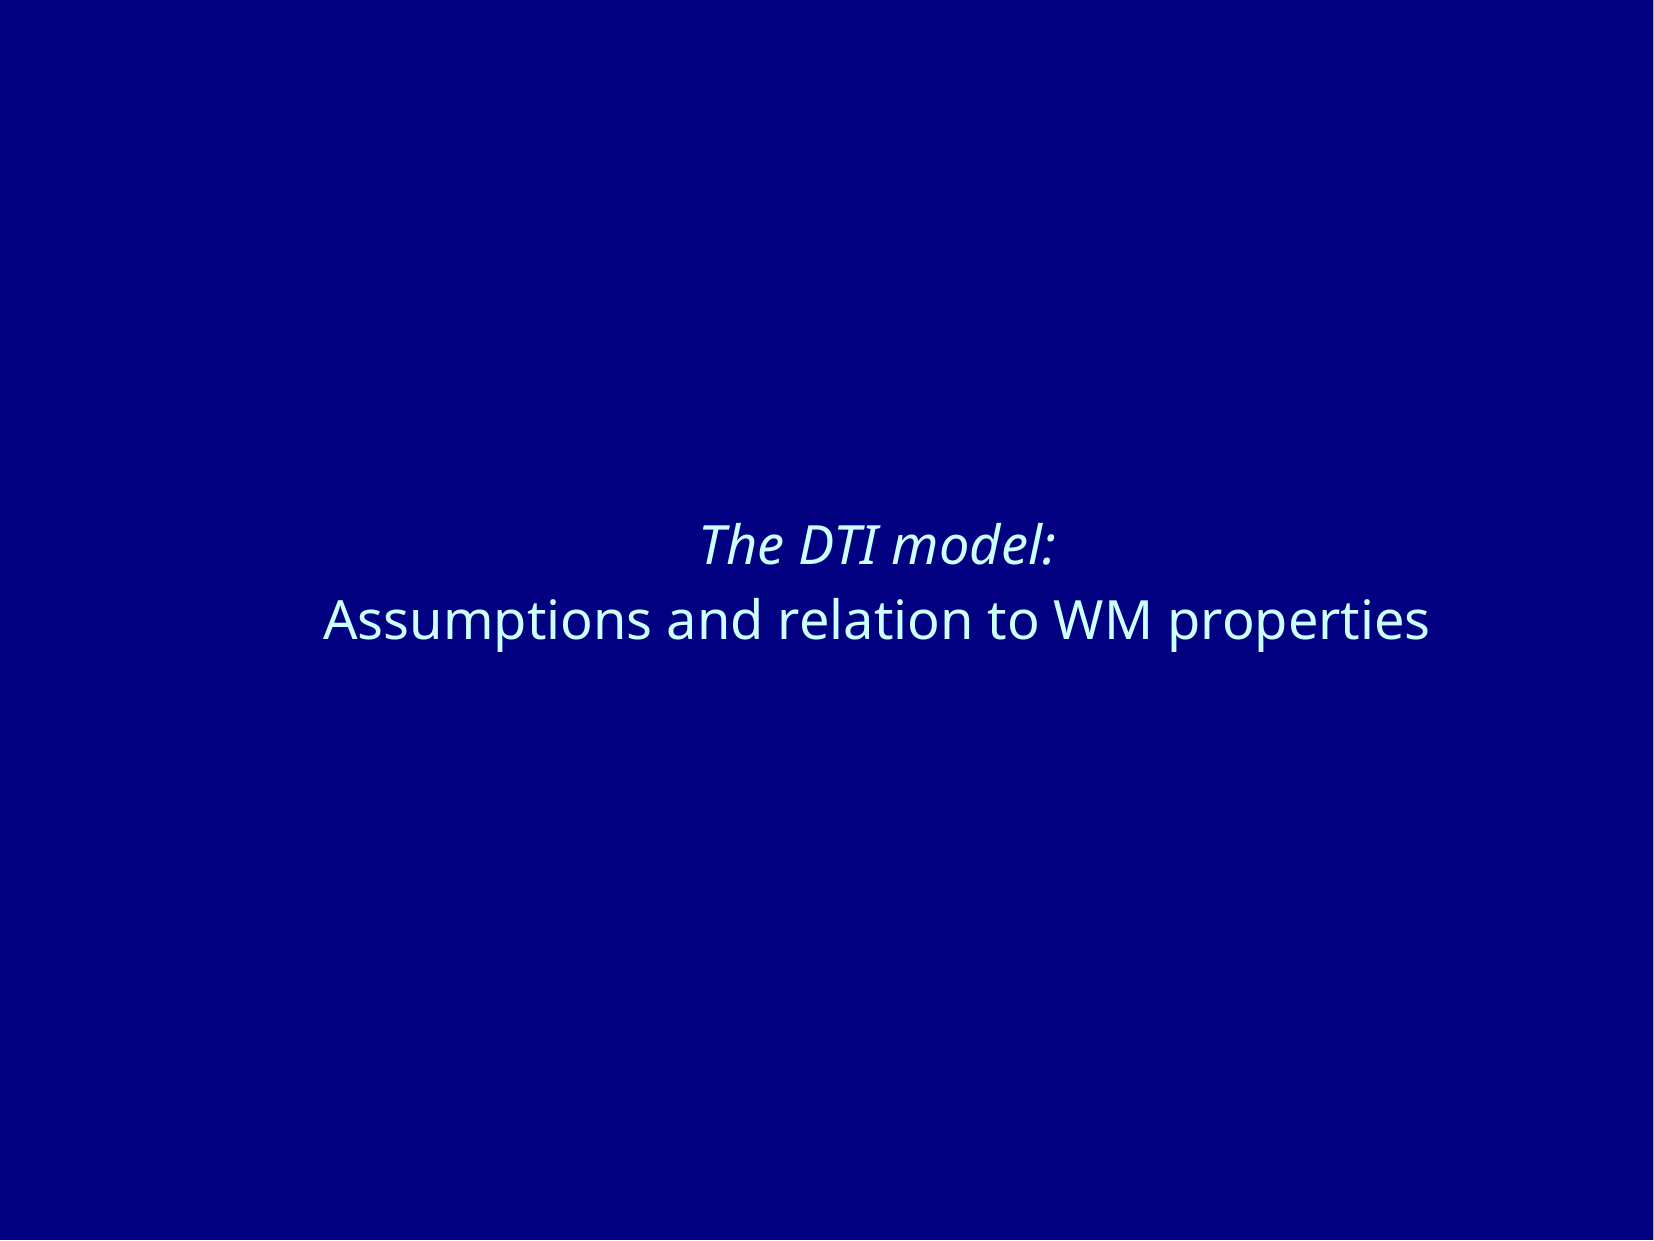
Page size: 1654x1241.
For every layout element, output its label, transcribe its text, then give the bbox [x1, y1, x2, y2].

text_box The DTI model: Assumptions and relation to WM properties [308, 498, 1356, 664]
